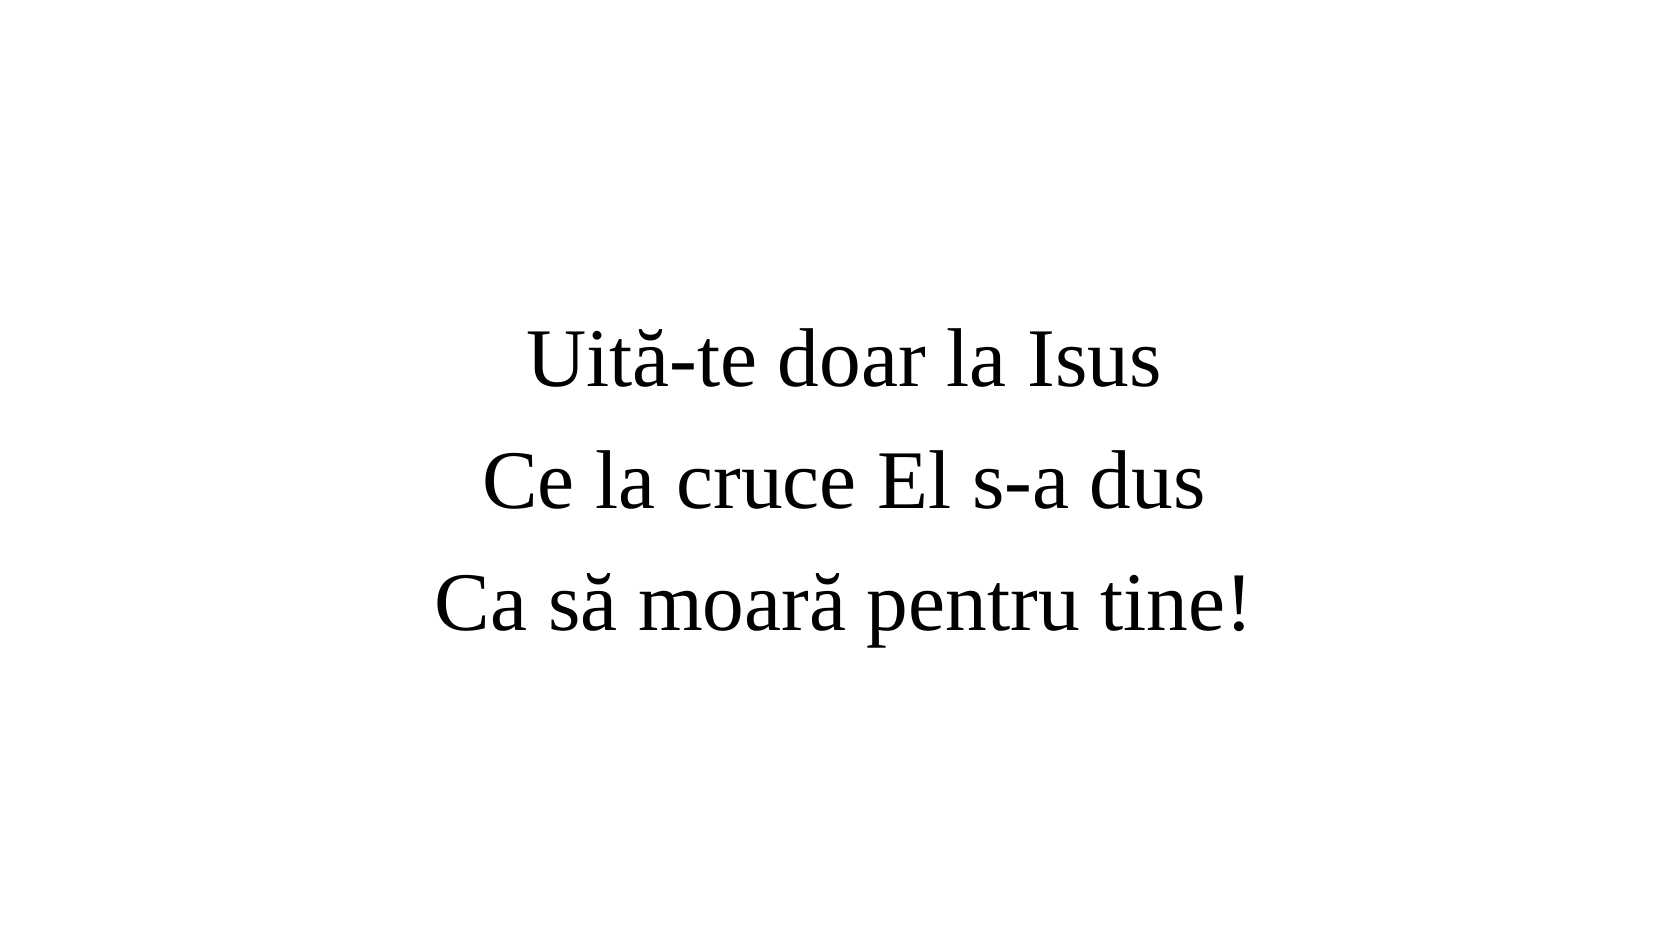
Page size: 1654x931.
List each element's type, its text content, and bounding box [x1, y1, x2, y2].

subtitle Uită-te doar la Isus Ce la cruce El s-a dus Ca să moară pentru tine! [153, 300, 1536, 650]
